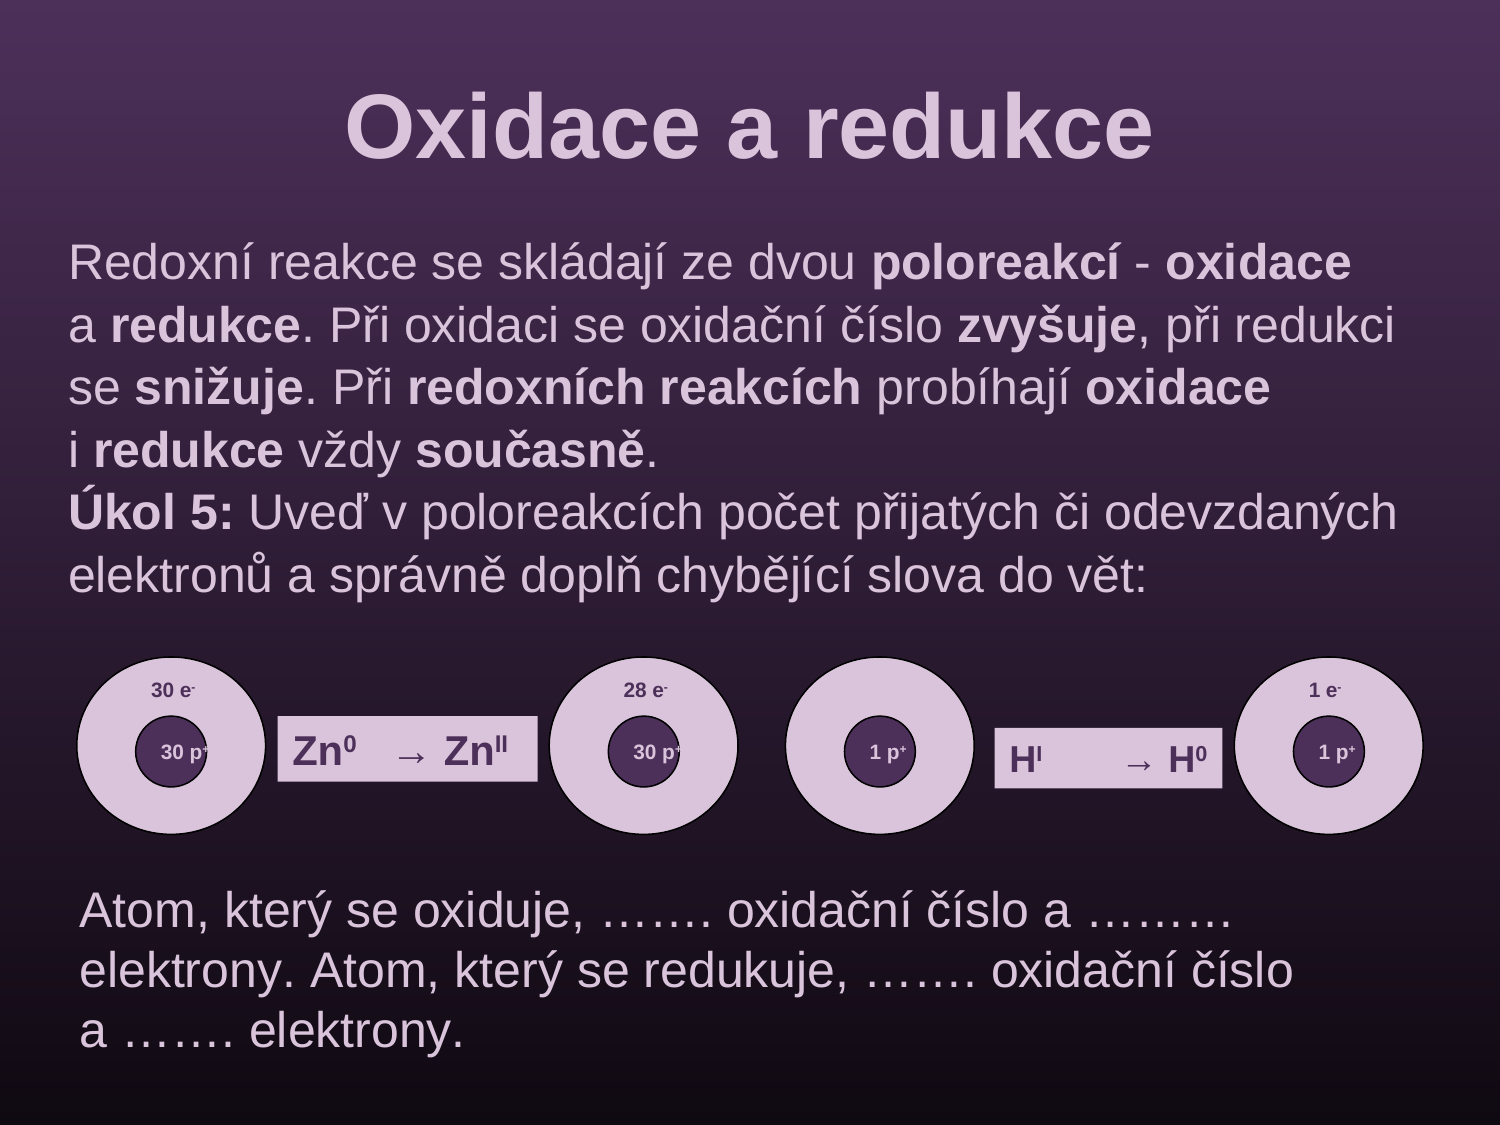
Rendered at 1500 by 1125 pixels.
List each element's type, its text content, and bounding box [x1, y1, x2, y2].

text_box 1 p+ [1293, 716, 1365, 787]
text_box 28 e- [608, 668, 683, 710]
text_box Zn0 → ZnII [277, 716, 538, 782]
list Redoxní reakce se skládají ze dvou poloreakcí - oxidace a redukce. Při oxidaci se oxidační číslo zvyšuje, při redukci se snižuje. Při redoxních reakcích probíhají oxidace i redukce vždy současně. Úkol 5: Uveď v poloreakcích počet přijatých či odevzdaných elektronů a správně doplň chybějící slova do vět: [53, 231, 1447, 651]
text_box [549, 656, 739, 835]
text_box 1 e- [1294, 668, 1357, 710]
text_box Atom, který se oxiduje, ……. oxidační číslo a ……… elektrony. Atom, který se redukuje, ……. oxidační číslo a ……. elektrony. [64, 869, 1447, 1065]
text_box [1234, 656, 1424, 835]
text_box HI → H0 [994, 727, 1223, 789]
text_box 30 p+ [608, 716, 680, 787]
text_box 1 p+ [844, 716, 916, 787]
text_box [785, 656, 975, 835]
title Oxidace a redukce [75, 45, 1426, 209]
text_box 30 p+ [135, 716, 207, 787]
text_box 30 e- [136, 668, 211, 710]
text_box [76, 656, 266, 835]
